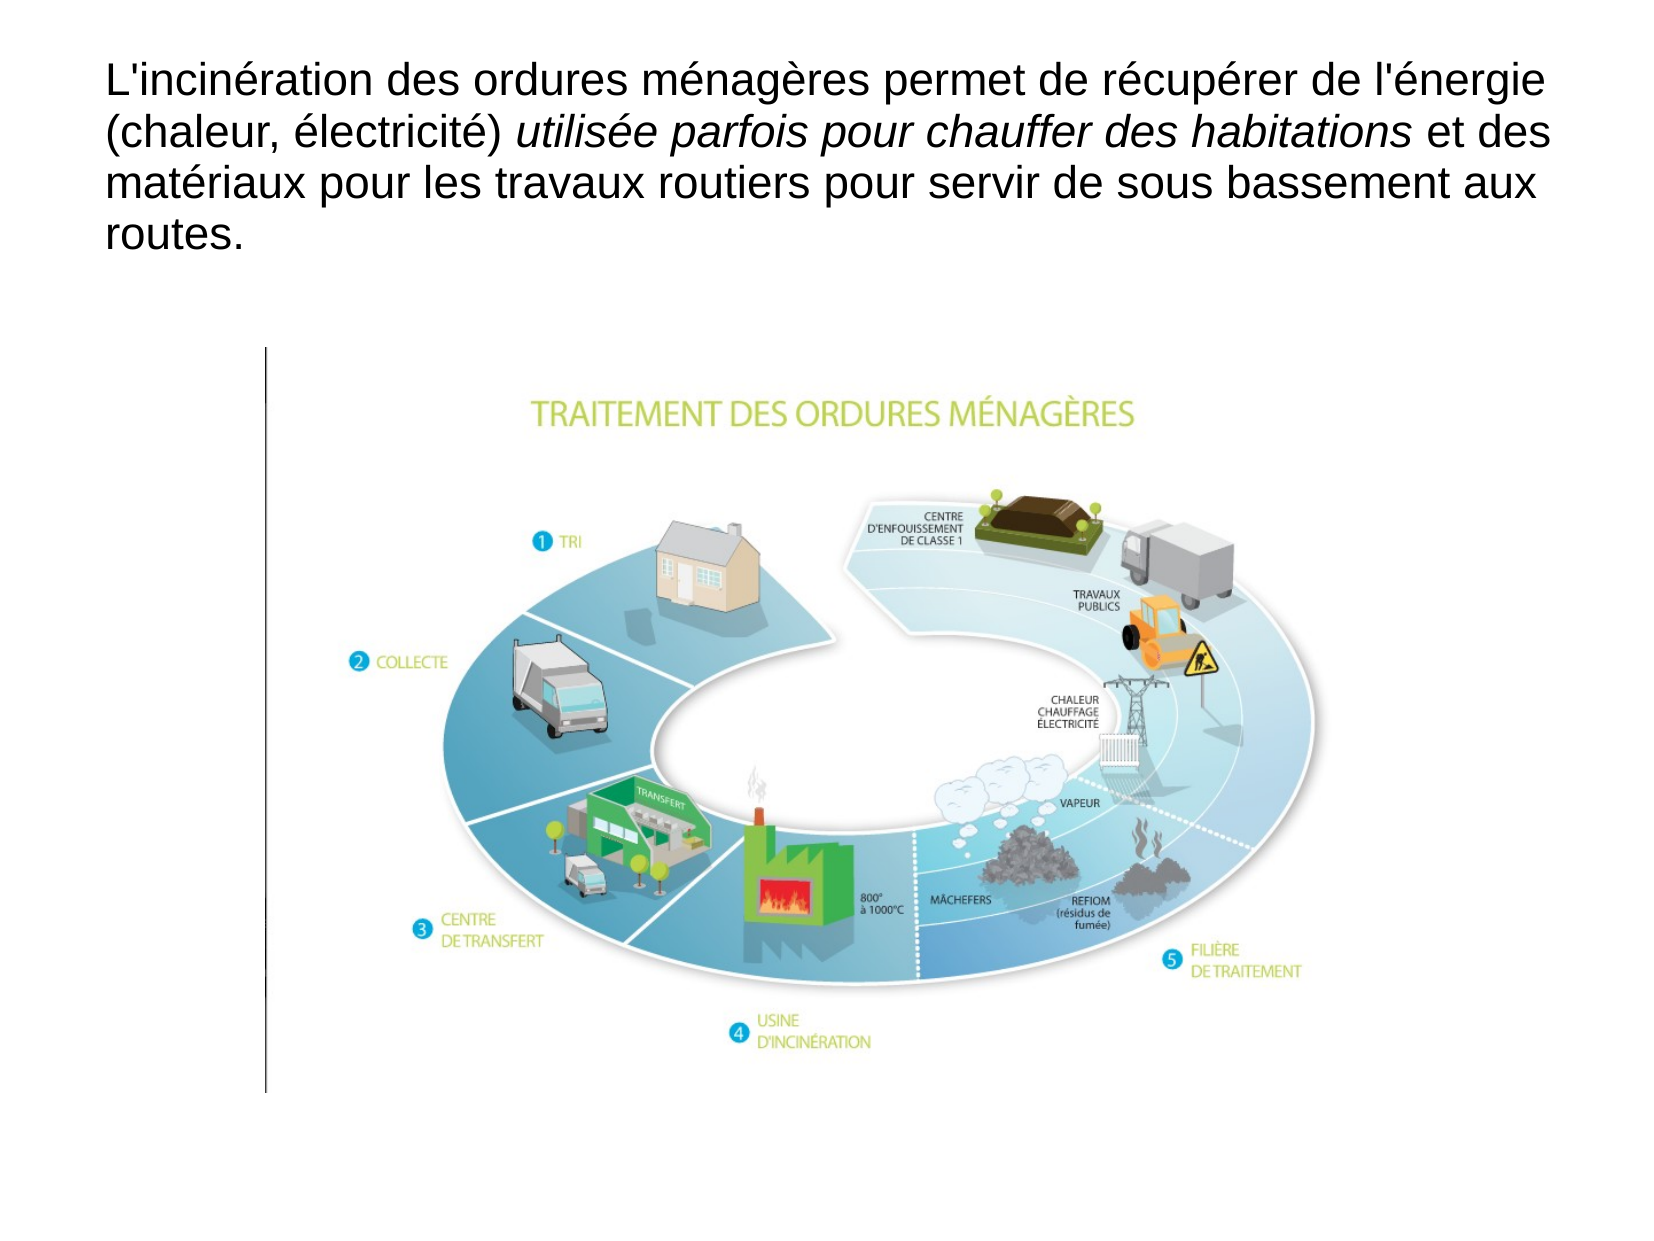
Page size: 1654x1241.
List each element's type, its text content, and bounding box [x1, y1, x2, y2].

picture [265, 347, 1388, 1093]
text_box L'incinération des ordures ménagères permet de récupérer de l'énergie (chaleur, électricité) utilisée parfois pour chauffer des habitations et des matériaux pour les travaux routiers pour servir de sous bassement aux routes. [90, 46, 1595, 266]
